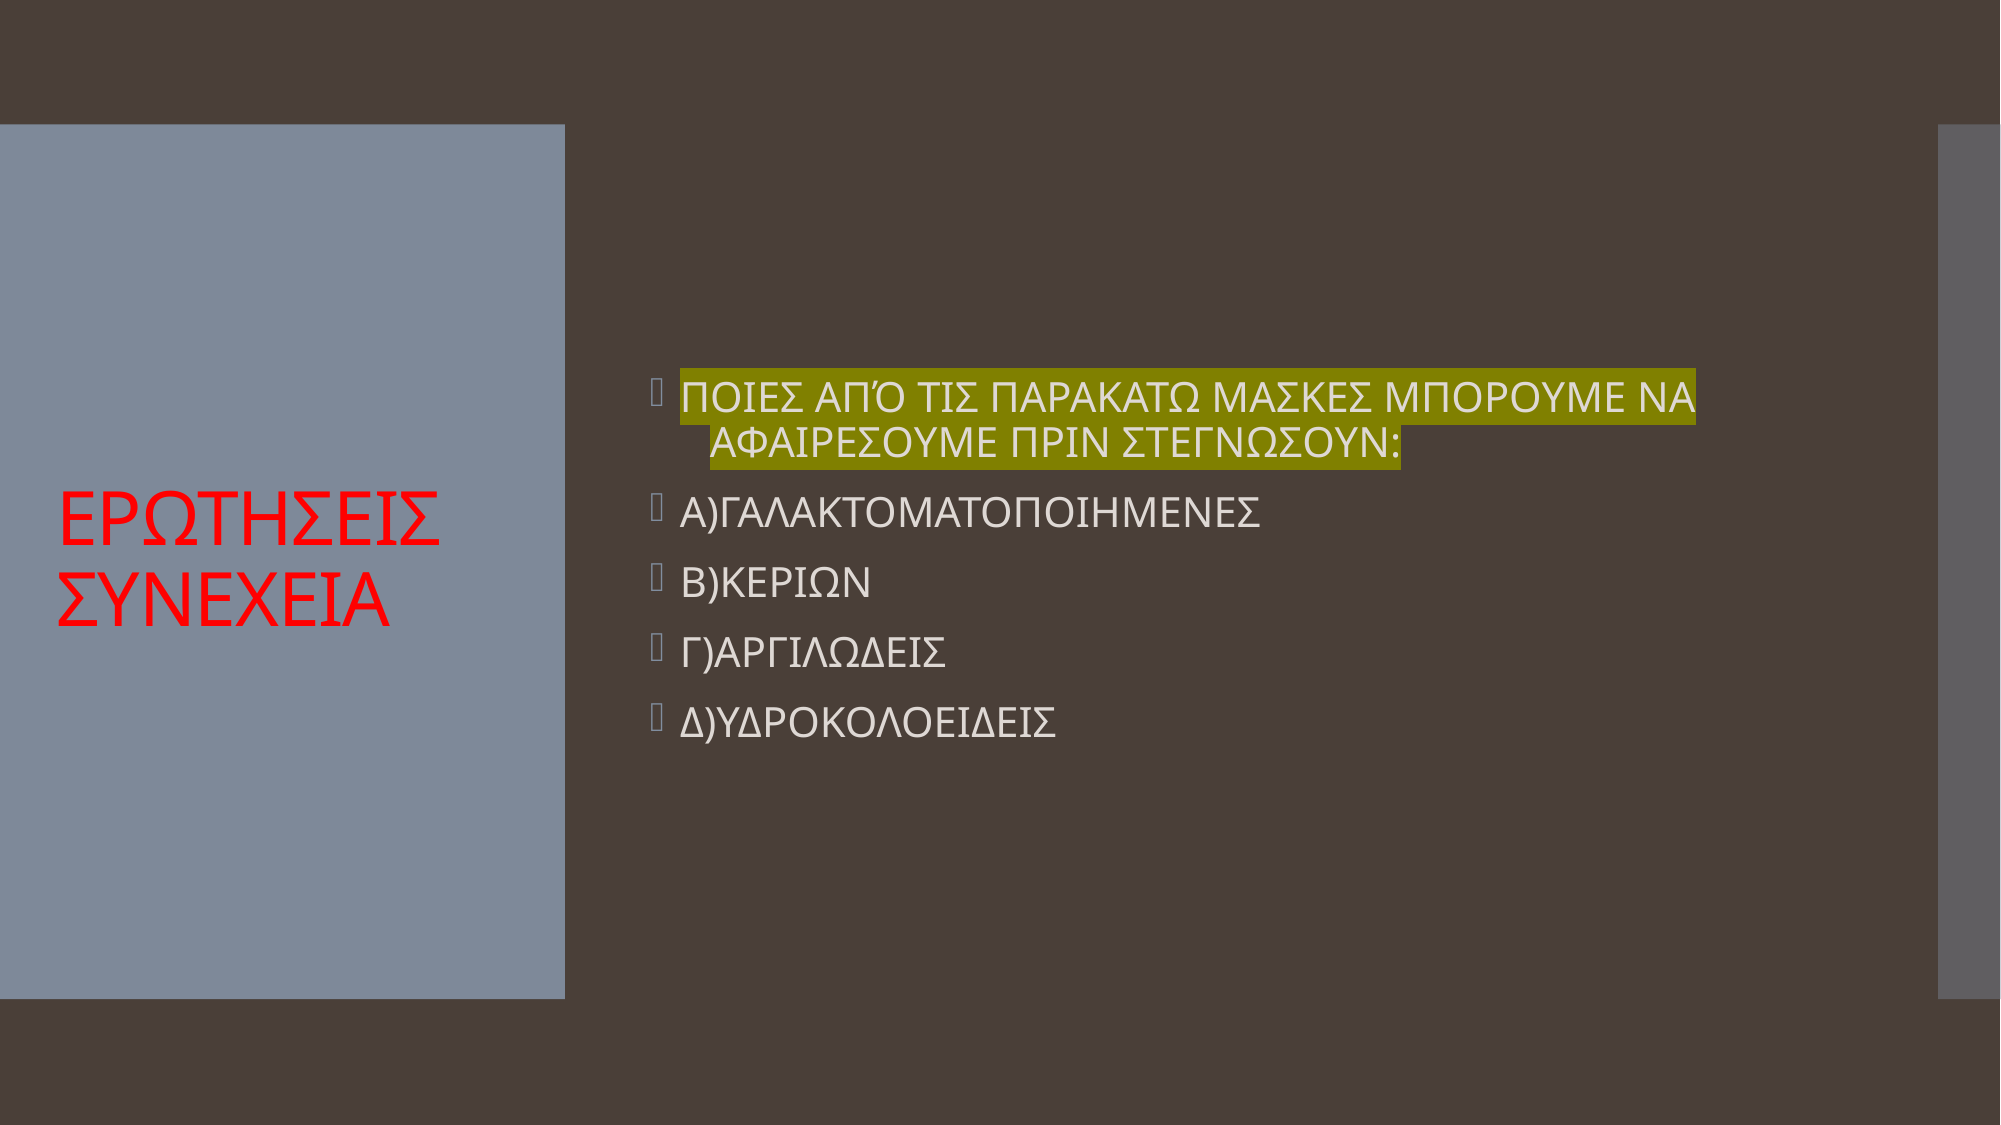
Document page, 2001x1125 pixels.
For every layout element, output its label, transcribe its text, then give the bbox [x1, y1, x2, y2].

list ΠΟΙΕΣ ΑΠΌ ΤΙΣ ΠΑΡΑΚΑΤΩ ΜΑΣΚΕΣ ΜΠΟΡΟΥΜΕ ΝΑ ΑΦΑΙΡΕΣΟΥΜΕ ΠΡΙΝ ΣΤΕΓΝΩΣΟΥΝ: Α)ΓΑΛΑΚΤΟΜΑΤΟΠΟΙΗΜΕΝΕΣ Β)ΚΕΡΙΩΝ Γ)ΑΡΓΙΛΩΔΕΙΣ Δ)ΥΔΡΟΚΟΛΟΕΙΔΕΙΣ [634, 141, 1835, 982]
title ΕΡΩΤΗΣΕΙΣ ΣΥΝΕΧΕΙΑ [41, 184, 526, 940]
